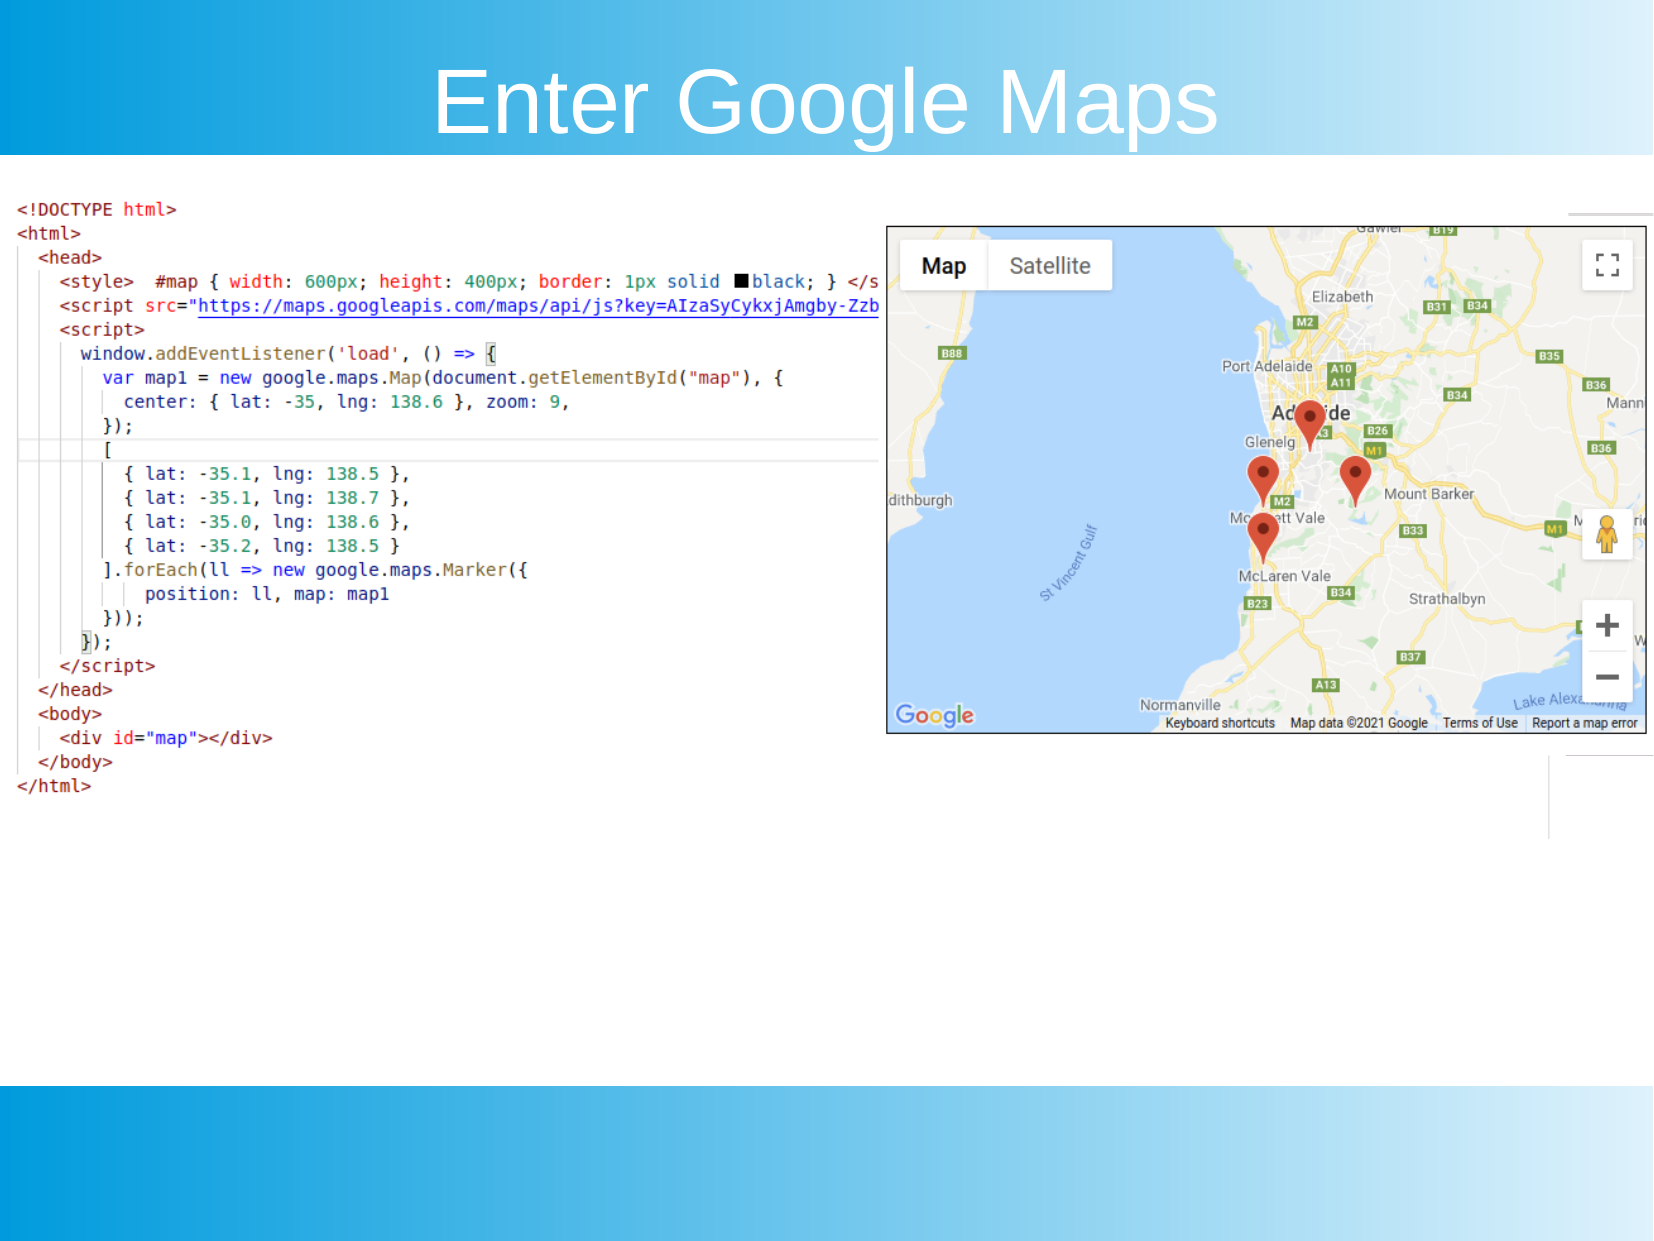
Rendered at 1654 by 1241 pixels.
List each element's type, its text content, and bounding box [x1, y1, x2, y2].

title Enter Google Maps [82, 49, 1571, 155]
picture [7, 188, 1654, 839]
